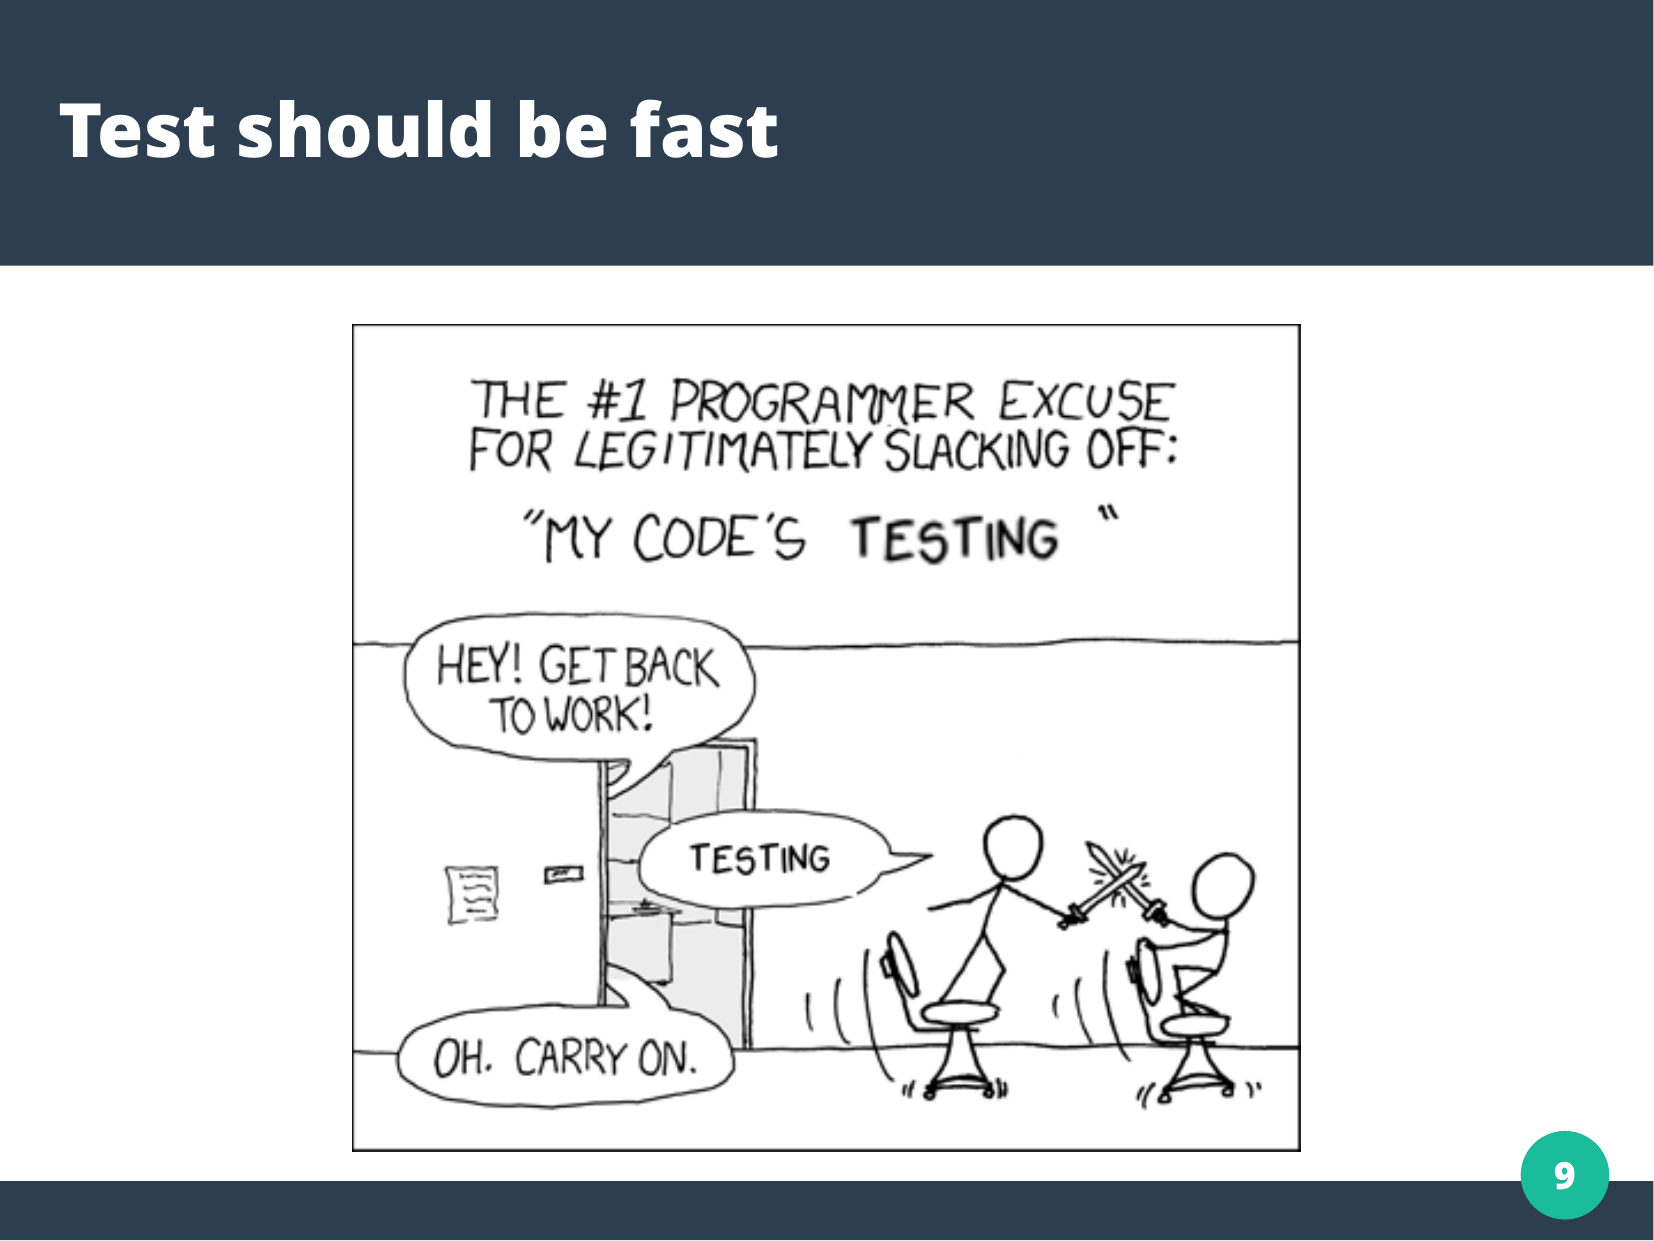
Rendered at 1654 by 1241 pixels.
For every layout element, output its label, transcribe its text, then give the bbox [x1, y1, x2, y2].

title Test should be fast [59, 49, 1595, 207]
picture [352, 324, 1301, 1152]
